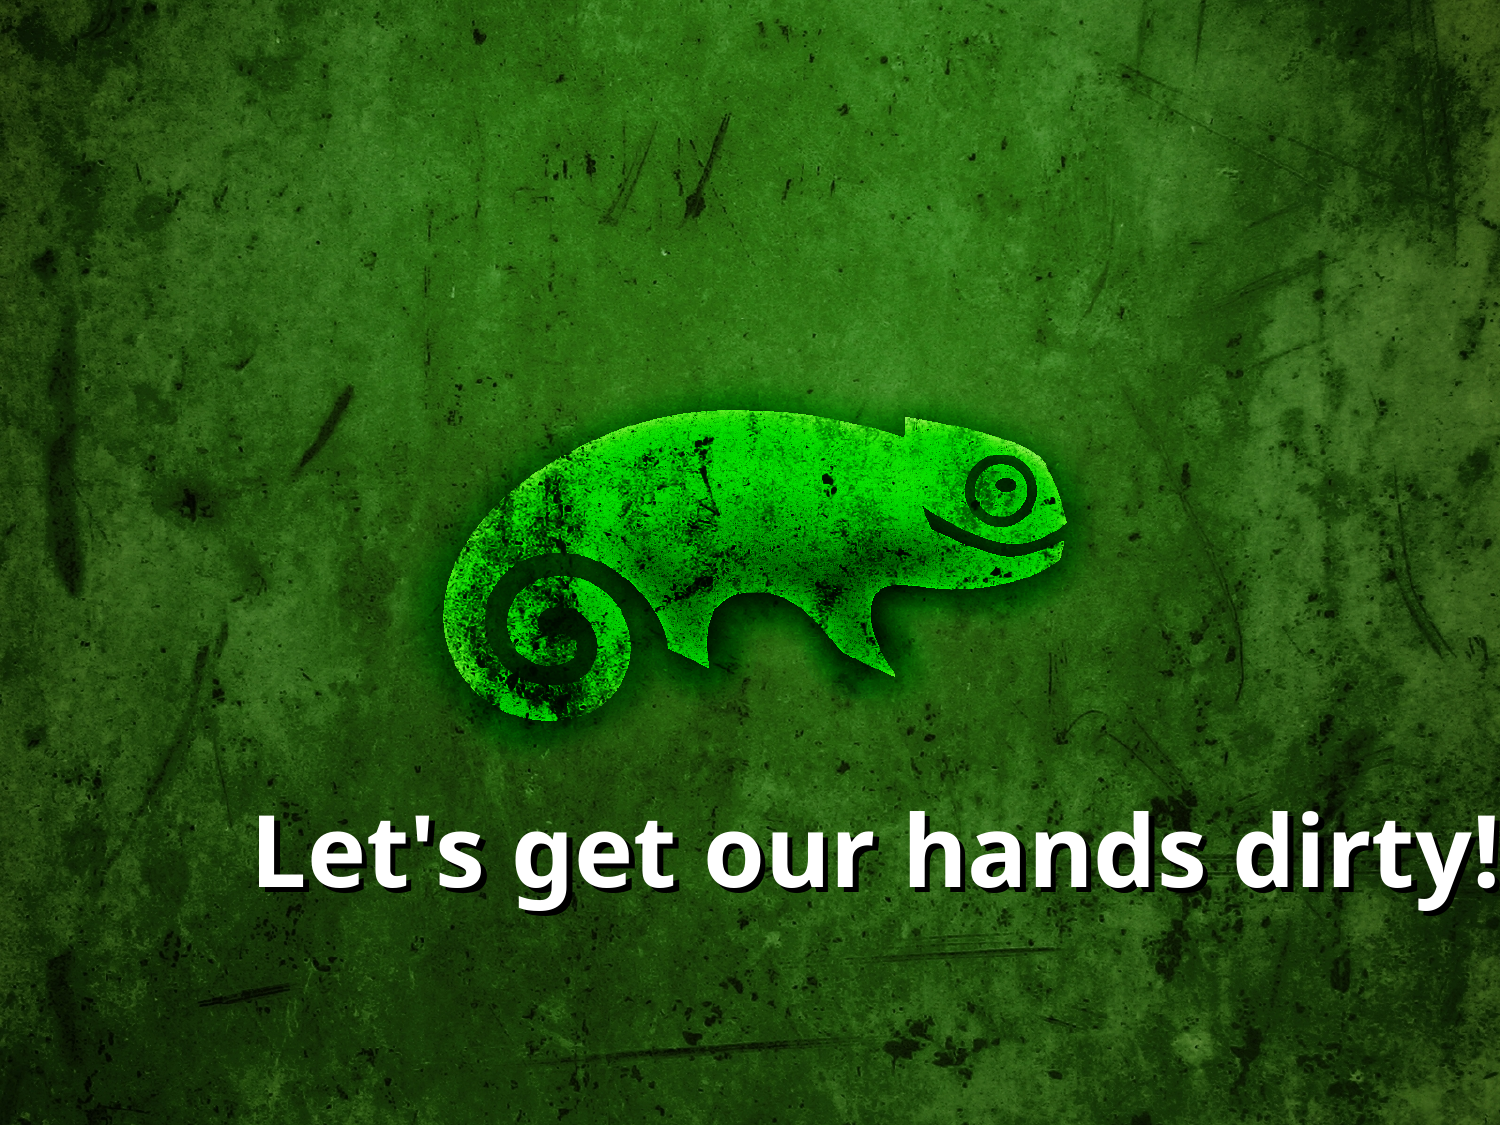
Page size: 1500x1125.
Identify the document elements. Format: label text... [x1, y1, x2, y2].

picture [0, 0, 1500, 1125]
text_box Let's get our hands dirty! [250, 773, 1374, 910]
